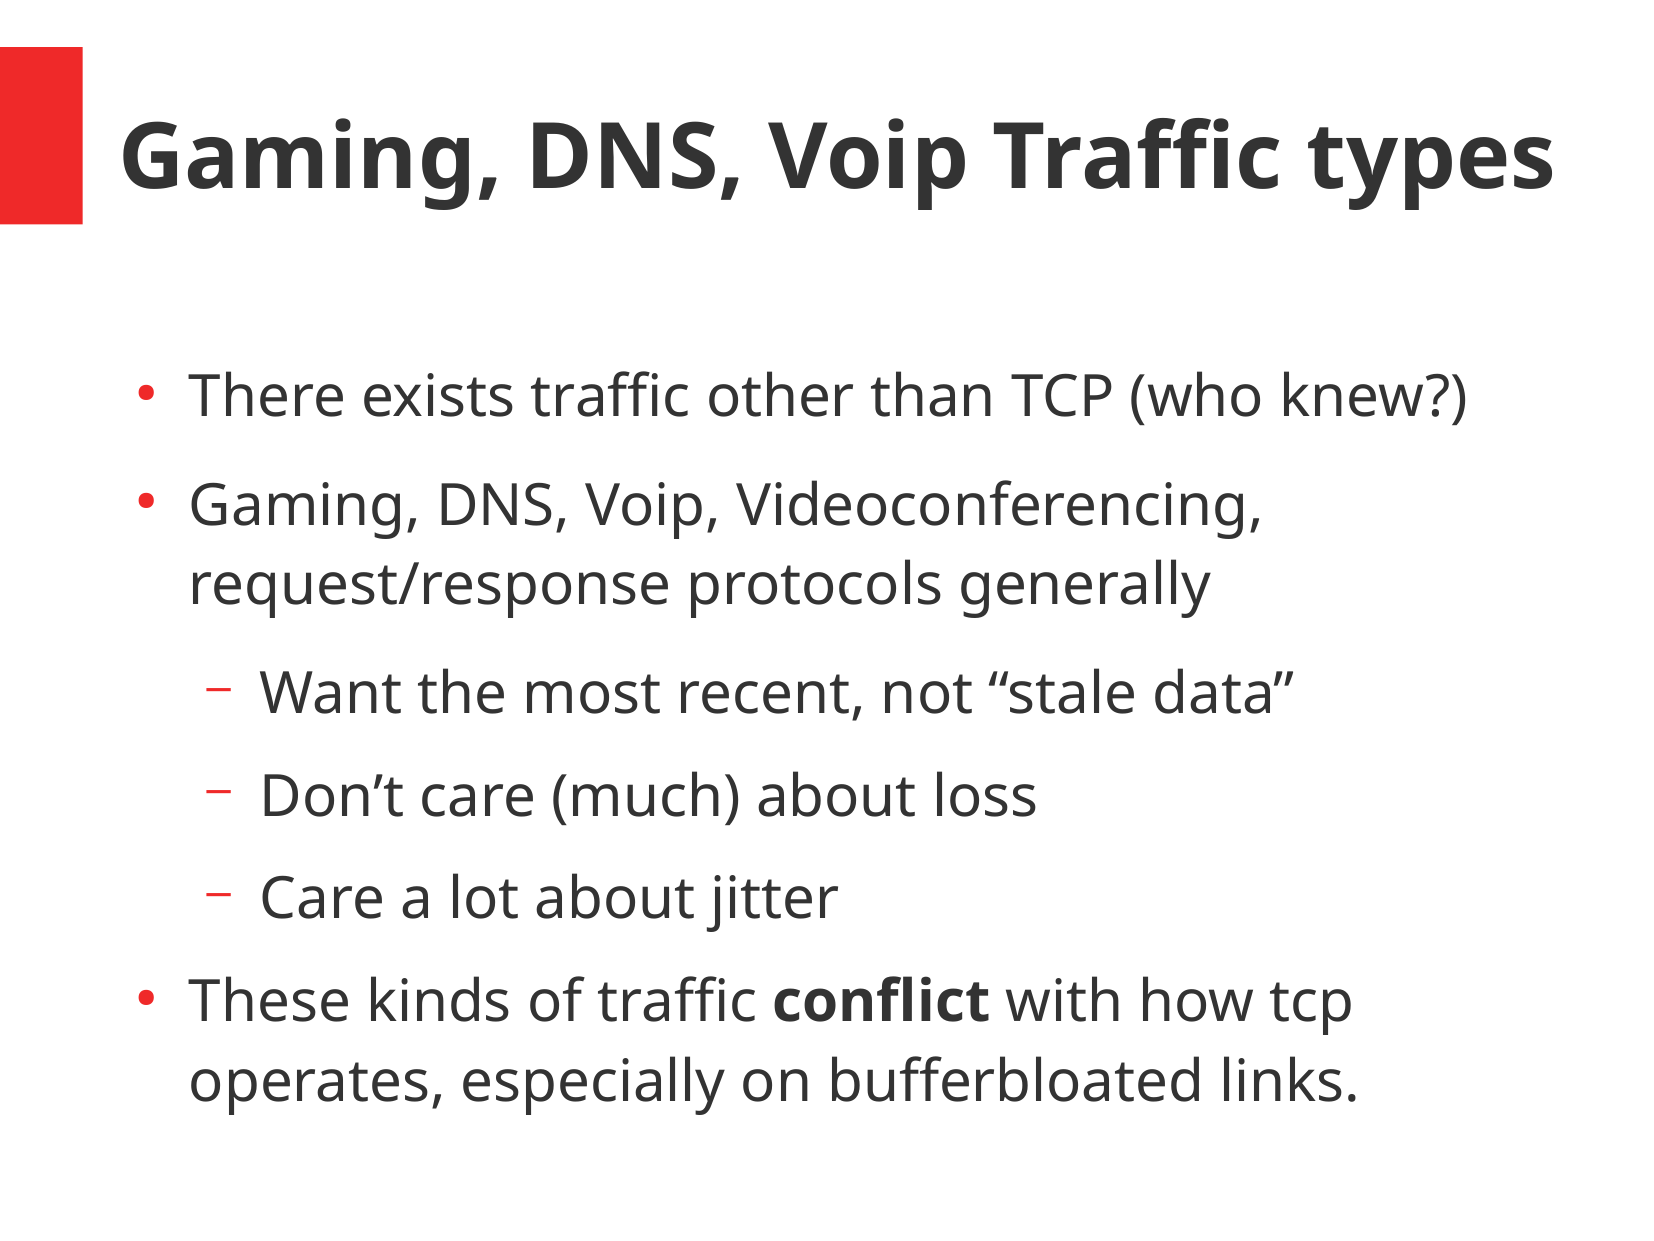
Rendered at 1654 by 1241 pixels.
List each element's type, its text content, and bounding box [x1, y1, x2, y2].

list There exists traffic other than TCP (who knew?) Gaming, DNS, Voip, Videoconferencing, request/response protocols generally Want the most recent, not “stale data” Don’t care (much) about loss Care a lot about jitter These kinds of traffic conflict with how tcp operates, especially on bufferbloated links. [118, 354, 1536, 1074]
title Gaming, DNS, Voip Traffic types [118, 49, 1571, 257]
